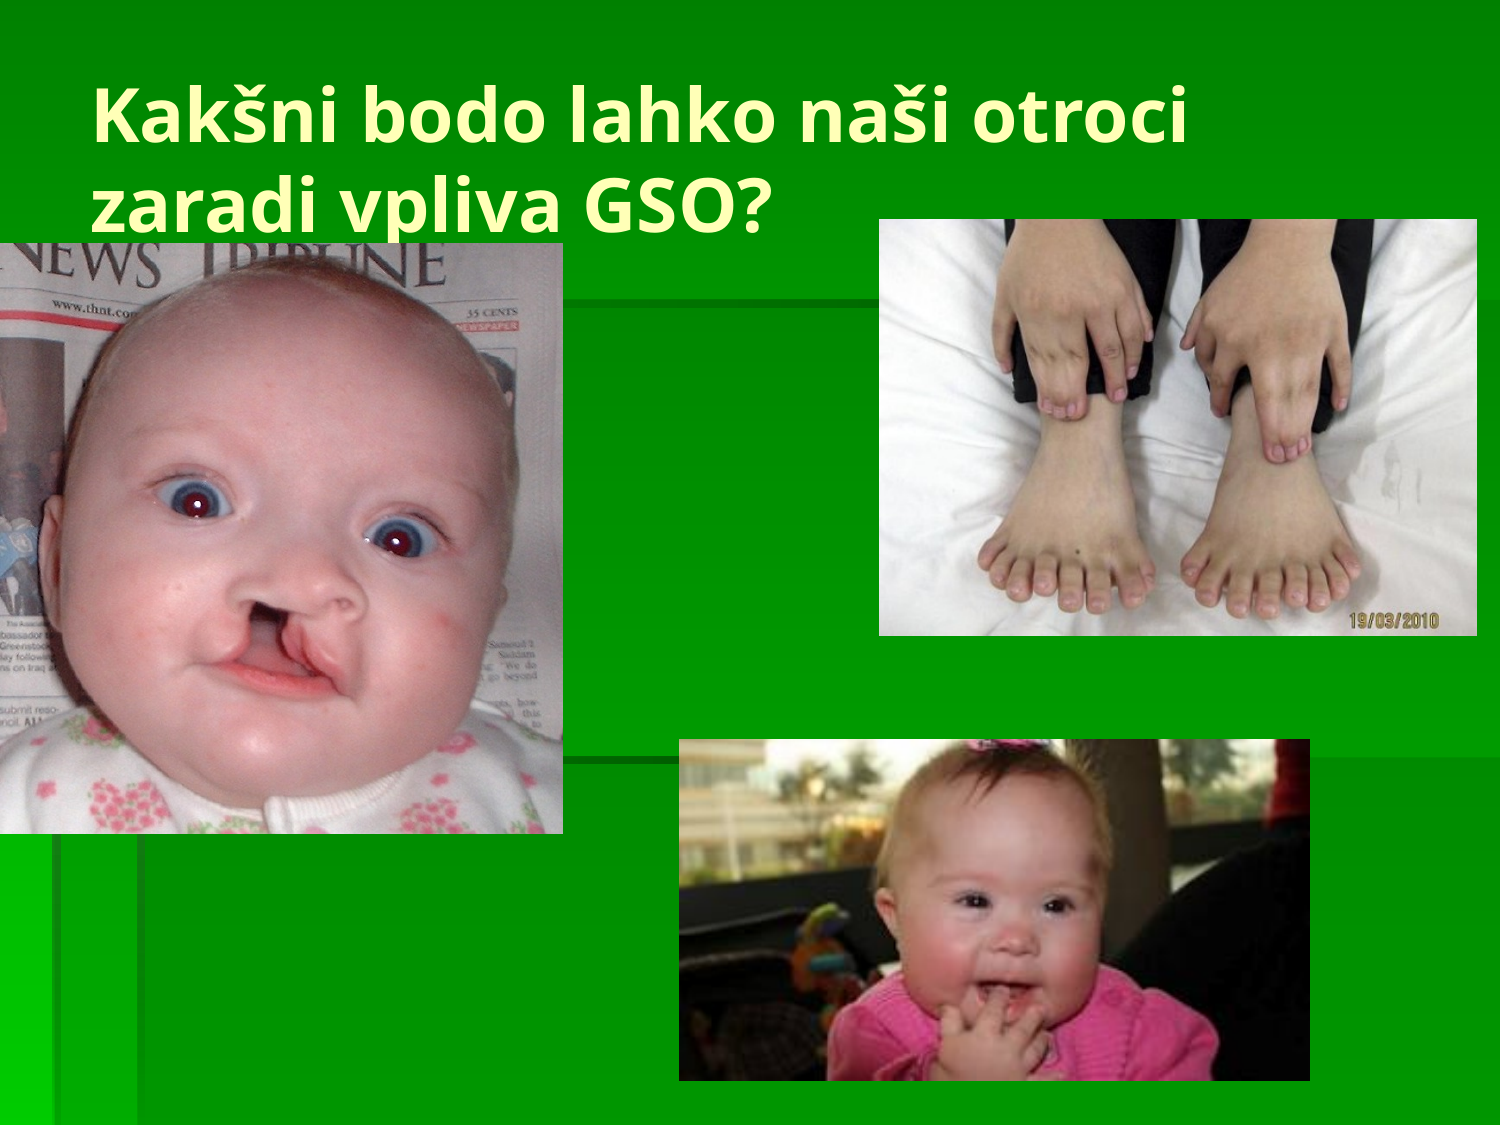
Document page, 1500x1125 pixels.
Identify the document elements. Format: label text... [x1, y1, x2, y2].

picture [679, 739, 1310, 1081]
picture [879, 219, 1477, 636]
picture [0, 243, 563, 835]
title Kakšni bodo lahko naši otroci zaradi vpliva GSO? [75, 40, 1451, 275]
